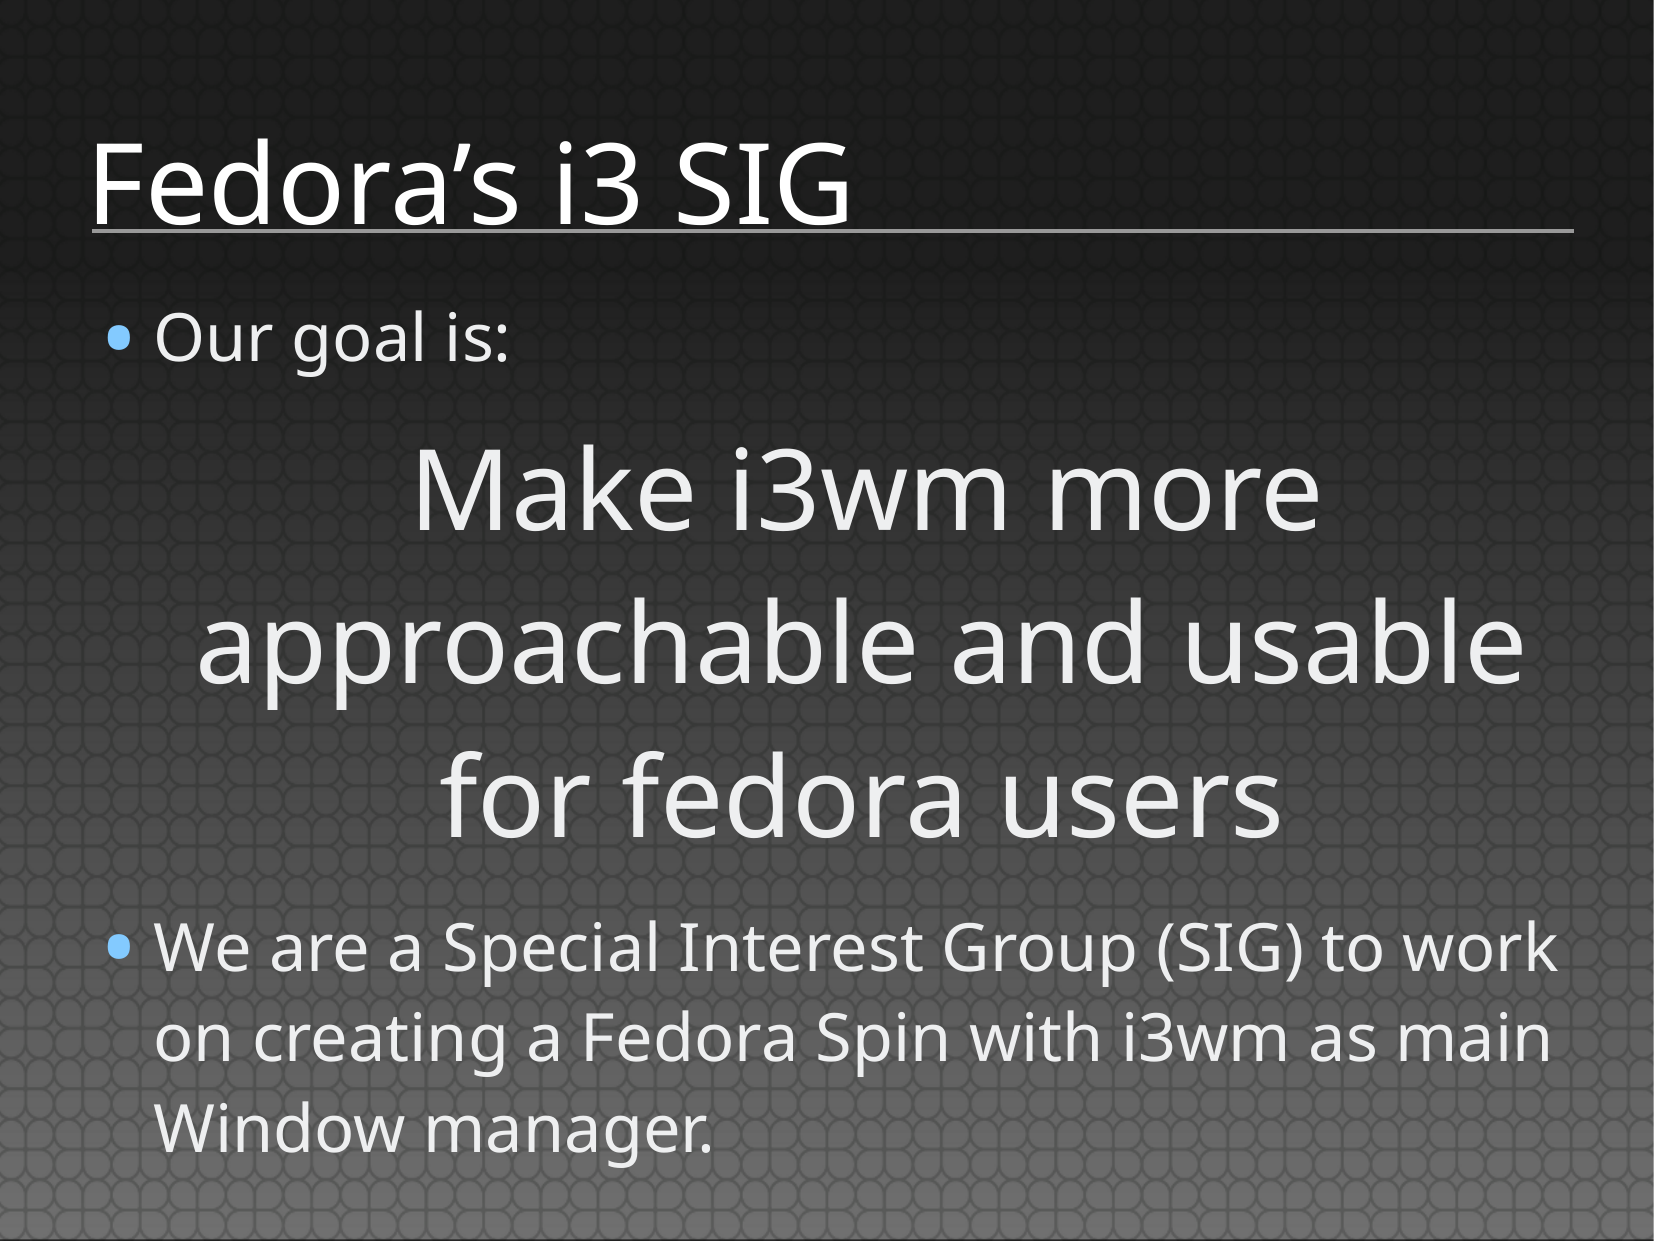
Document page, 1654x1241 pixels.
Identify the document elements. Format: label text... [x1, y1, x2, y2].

picture [0, 0, 1654, 1241]
list Our goal is: Make i3wm more approachable and usable for fedora users We are a Special Interest Group (SIG) to work on creating a Fedora Spin with i3wm as main Window manager. [82, 290, 1571, 1241]
title Fedora’s i3 SIG [86, 112, 1576, 249]
